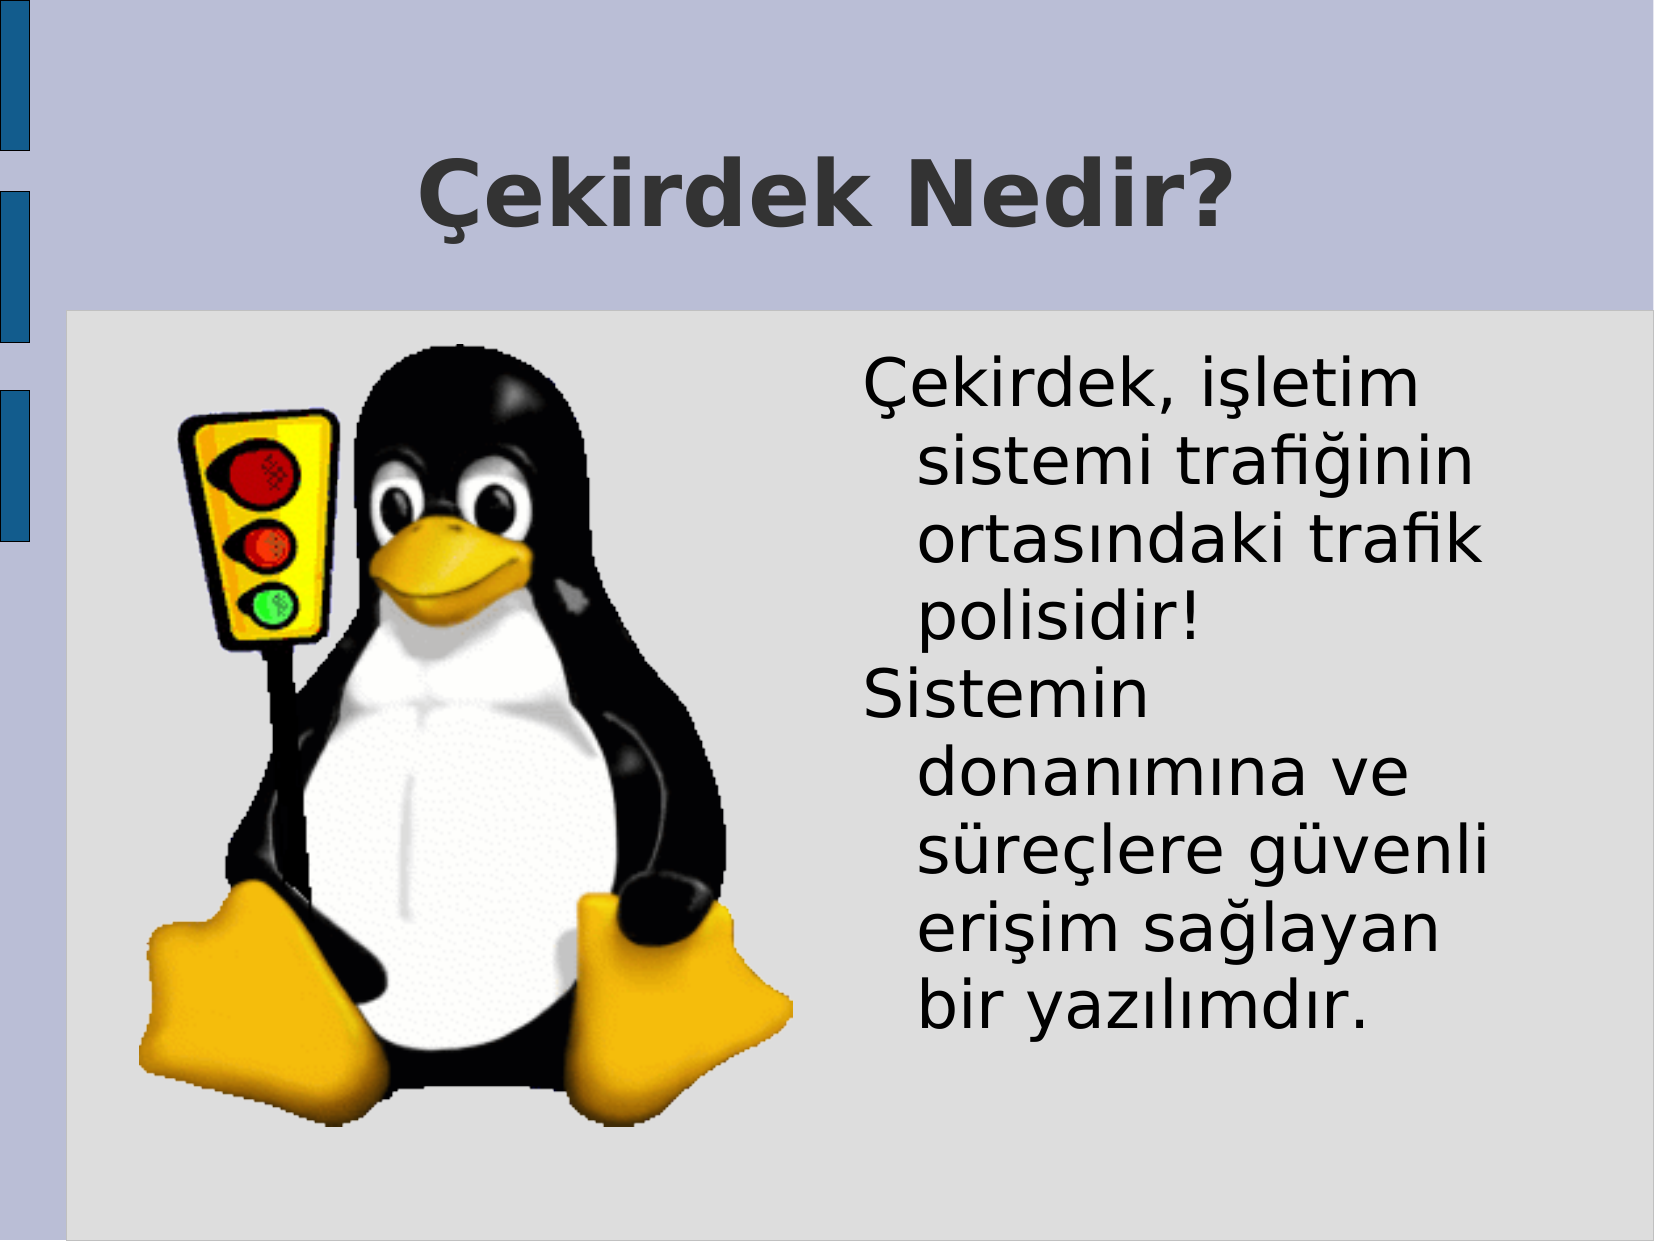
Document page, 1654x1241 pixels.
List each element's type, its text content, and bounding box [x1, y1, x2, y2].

list Çekirdek, işletim sistemi trafiğinin ortasındaki trafik polisidir! Sistemin donanımına ve süreçlere güvenli erişim sağlayan bir yazılımdır. [845, 344, 1535, 1127]
picture [139, 344, 793, 1127]
title Çekirdek Nedir? [121, 91, 1534, 299]
